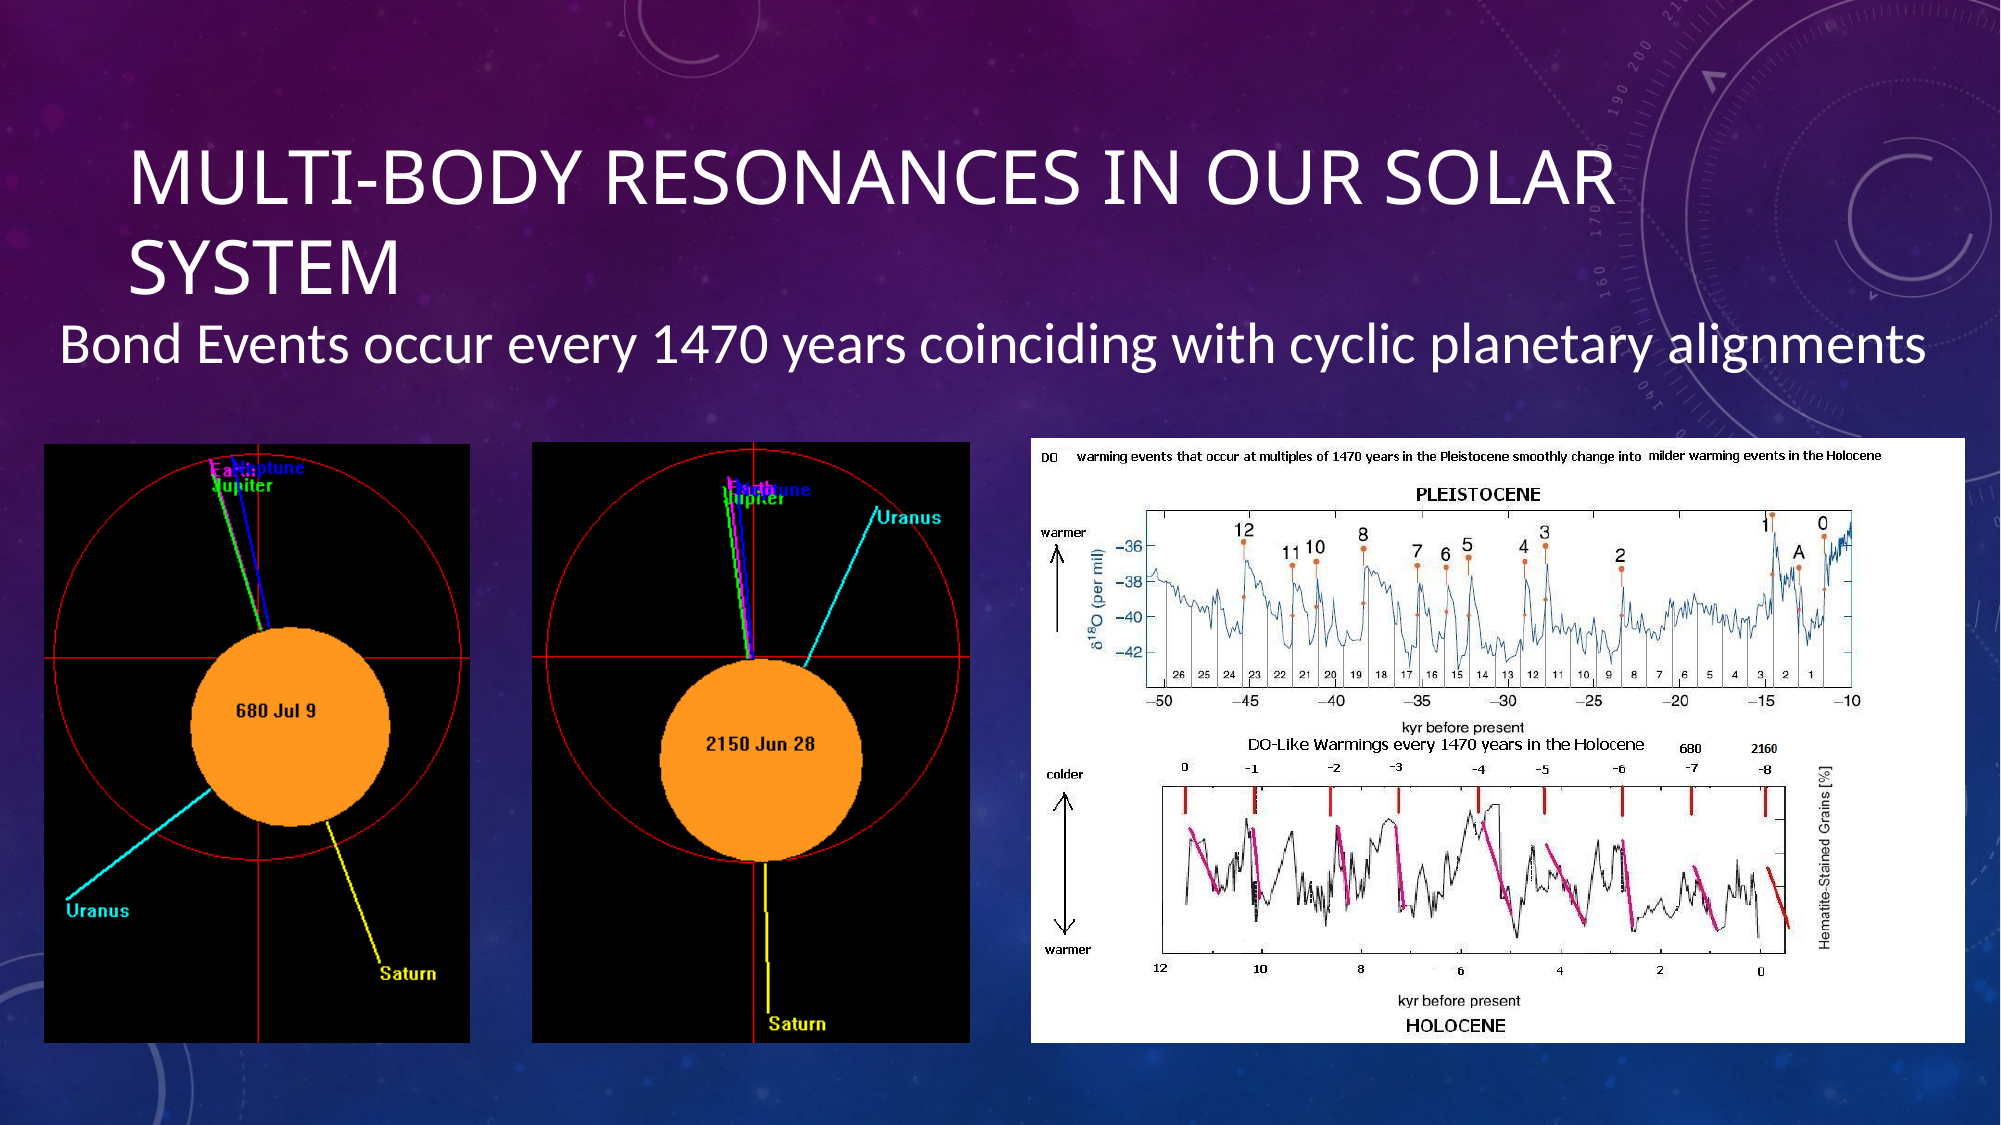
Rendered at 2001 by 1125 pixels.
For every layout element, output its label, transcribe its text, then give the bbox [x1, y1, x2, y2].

text_box Bond Events occur every 1470 years coinciding with cyclic planetary alignments [44, 297, 1965, 383]
picture [0, 0, 2001, 1125]
title Multi-body resonances in our solar system [112, 99, 1775, 297]
